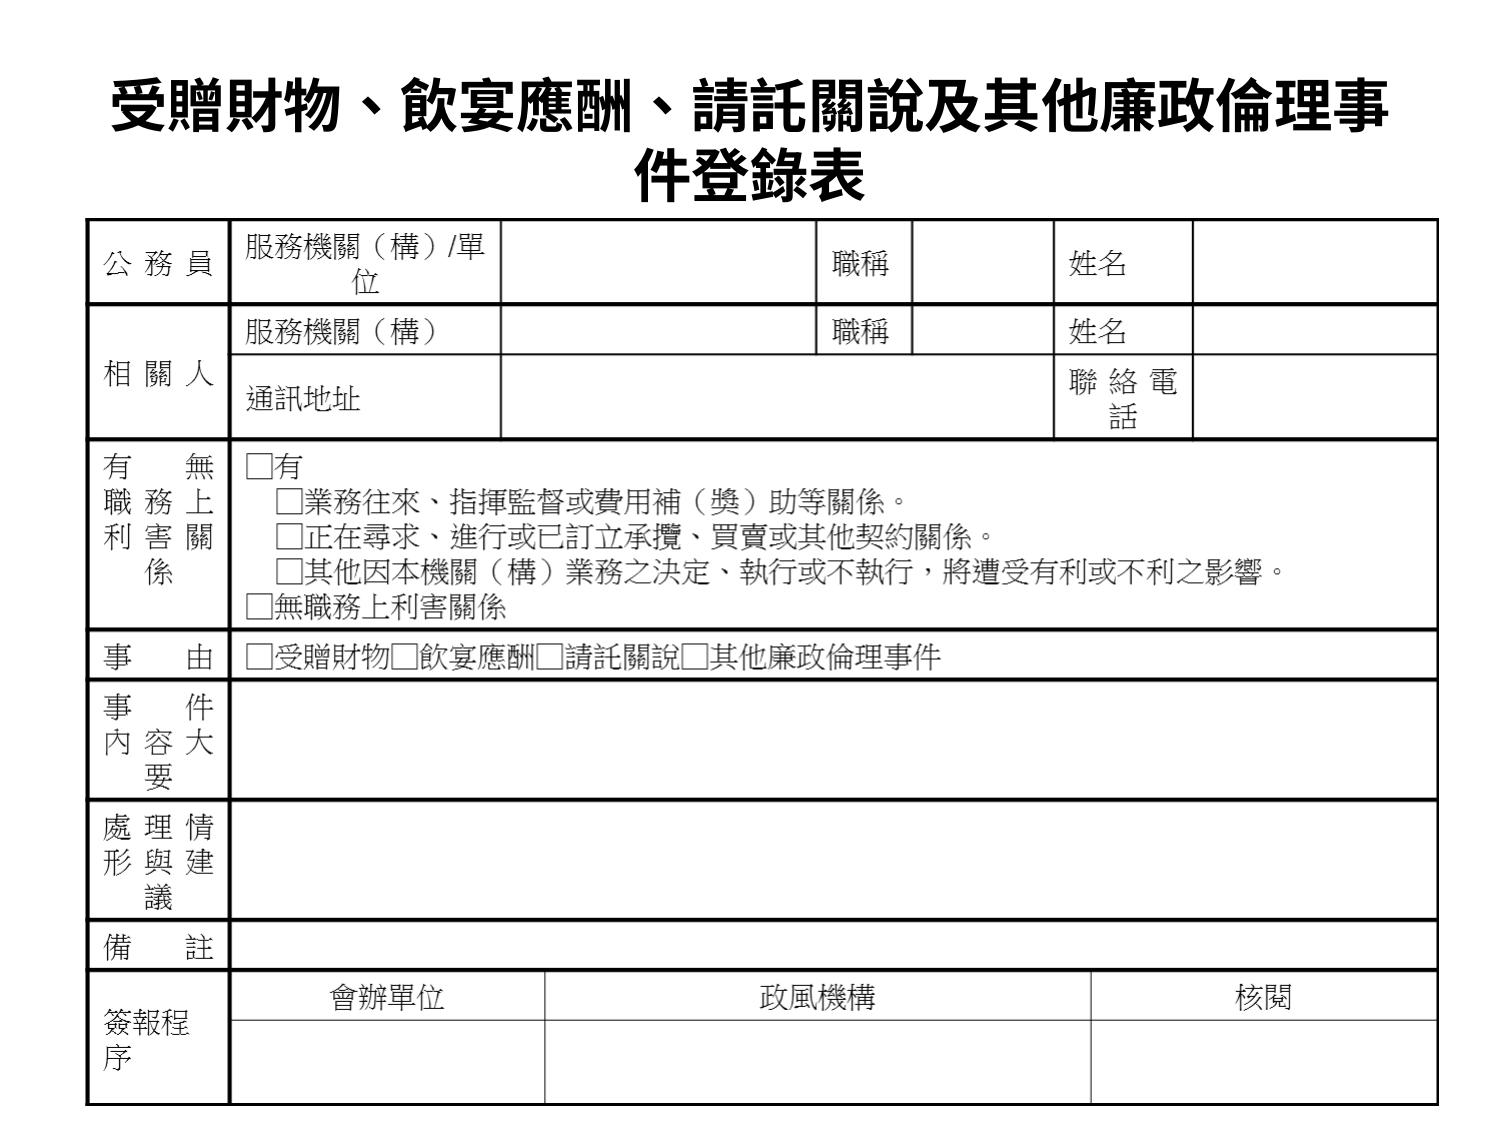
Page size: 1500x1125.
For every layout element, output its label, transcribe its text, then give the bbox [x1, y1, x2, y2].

title 受贈財物、飲宴應酬、請託關說及其他廉政倫理事件登錄表 [75, 45, 1426, 233]
picture [85, 218, 1439, 1106]
